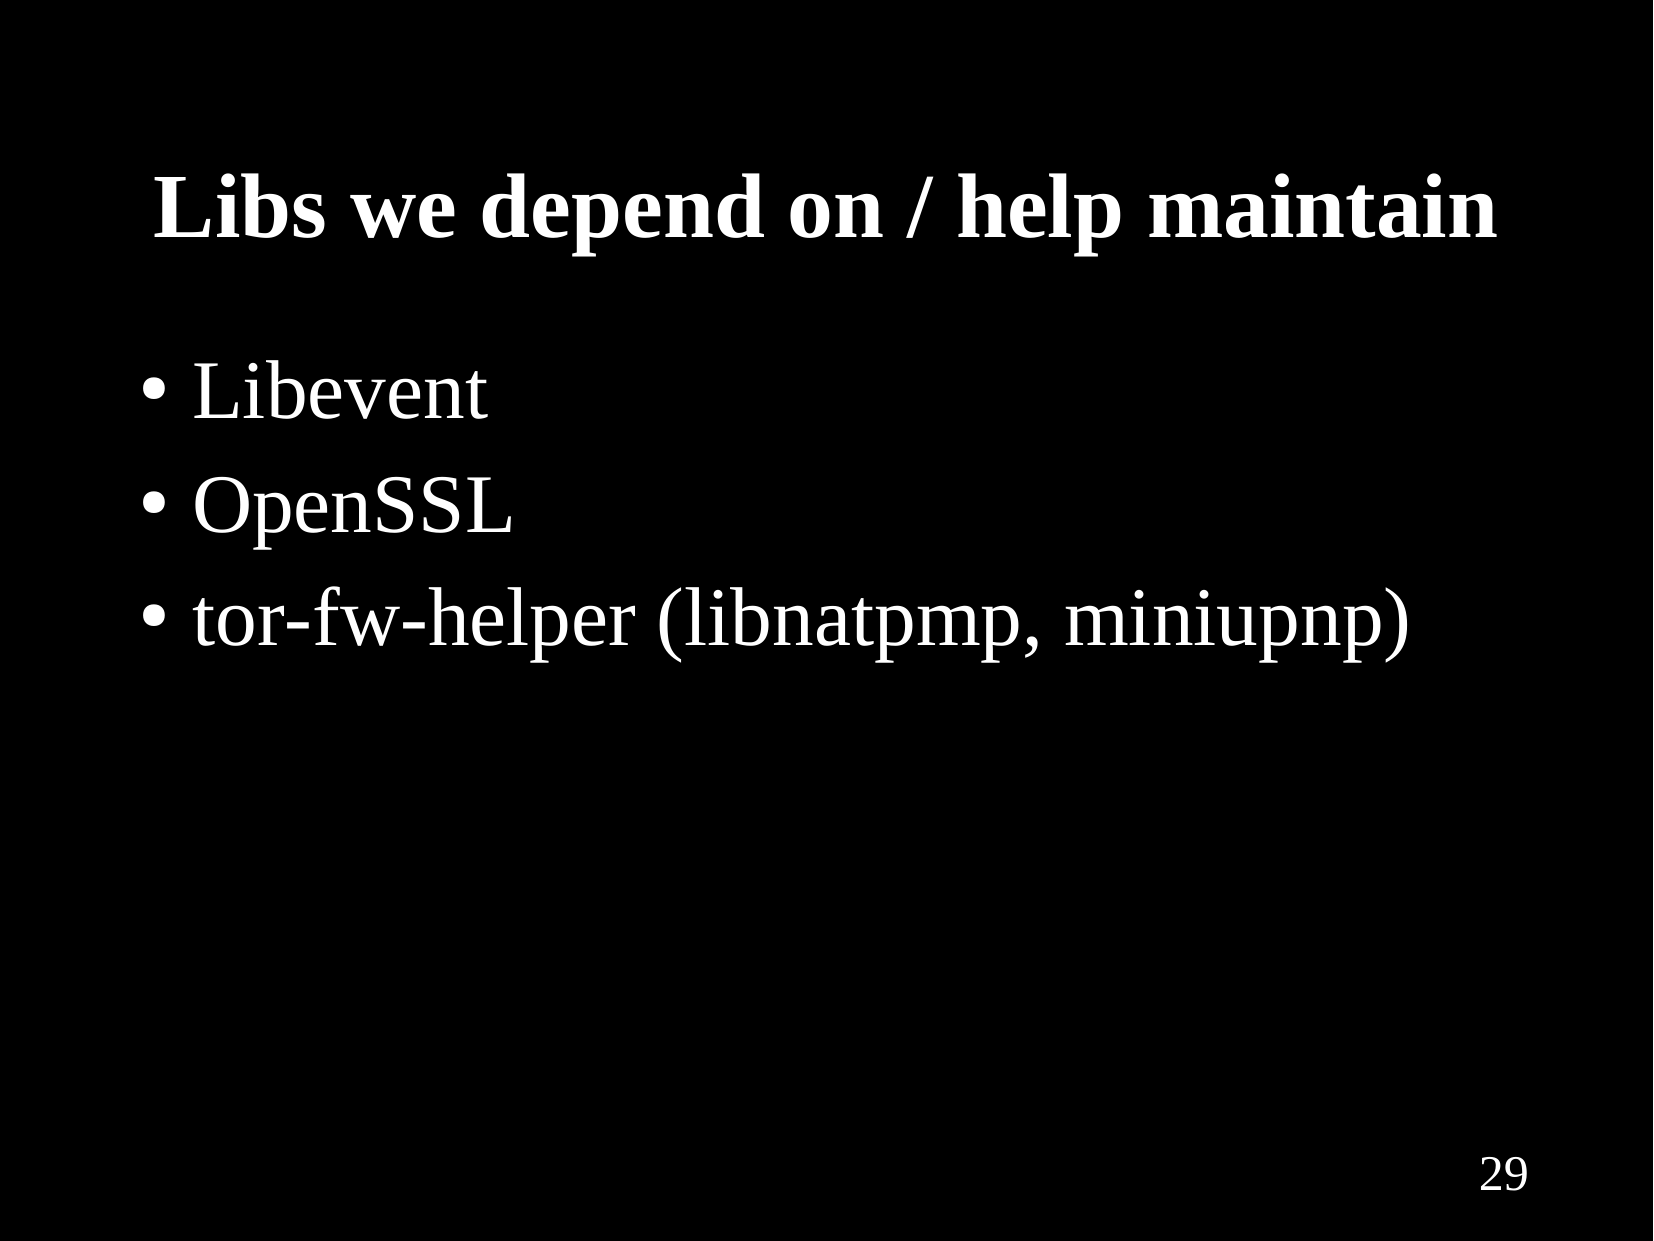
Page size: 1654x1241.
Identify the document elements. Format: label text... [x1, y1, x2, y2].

title Libs we depend on / help maintain [121, 102, 1534, 311]
list Libevent OpenSSL tor-fw-helper (libnatpmp, miniupnp) [121, 344, 1534, 1127]
